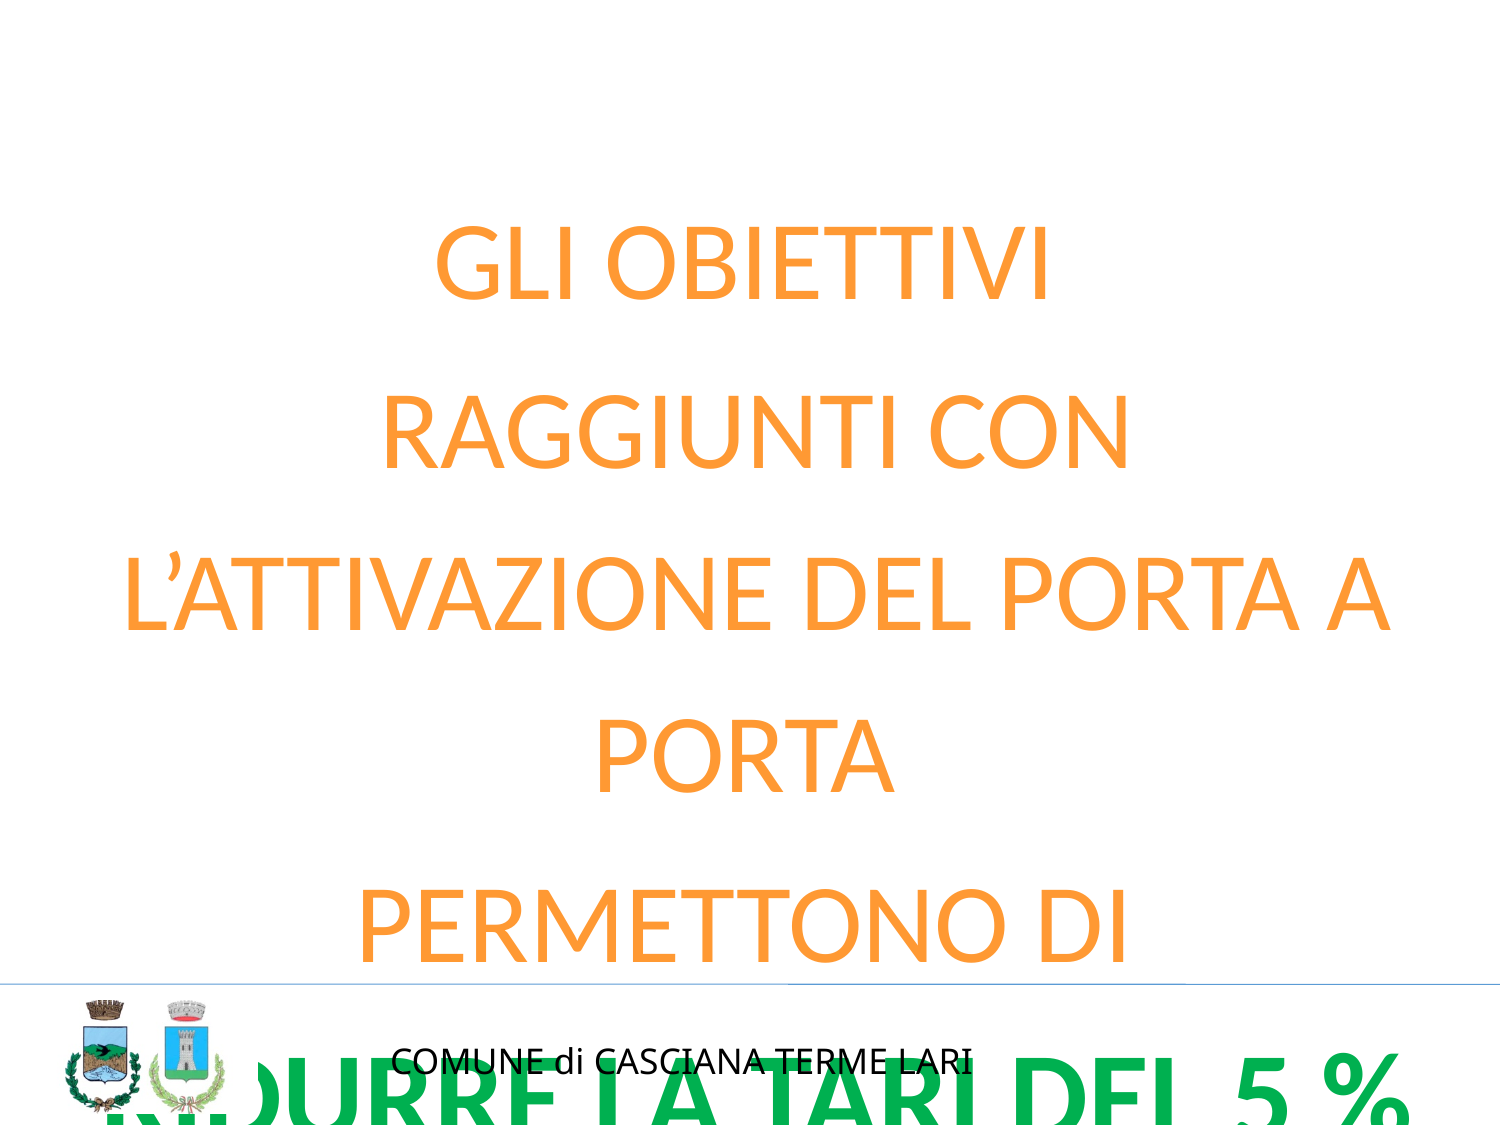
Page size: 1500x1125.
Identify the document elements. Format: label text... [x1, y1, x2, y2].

text_box COMUNE di CASCIANA TERME LARI [374, 1031, 1500, 1089]
picture [46, 1000, 258, 1114]
text_box GLI OBIETTIVI RAGGIUNTI CON L’ATTIVAZIONE DEL PORTA A PORTA PERMETTONO DI RIDURRE LA TARI DEL 5 % [81, 152, 1432, 895]
